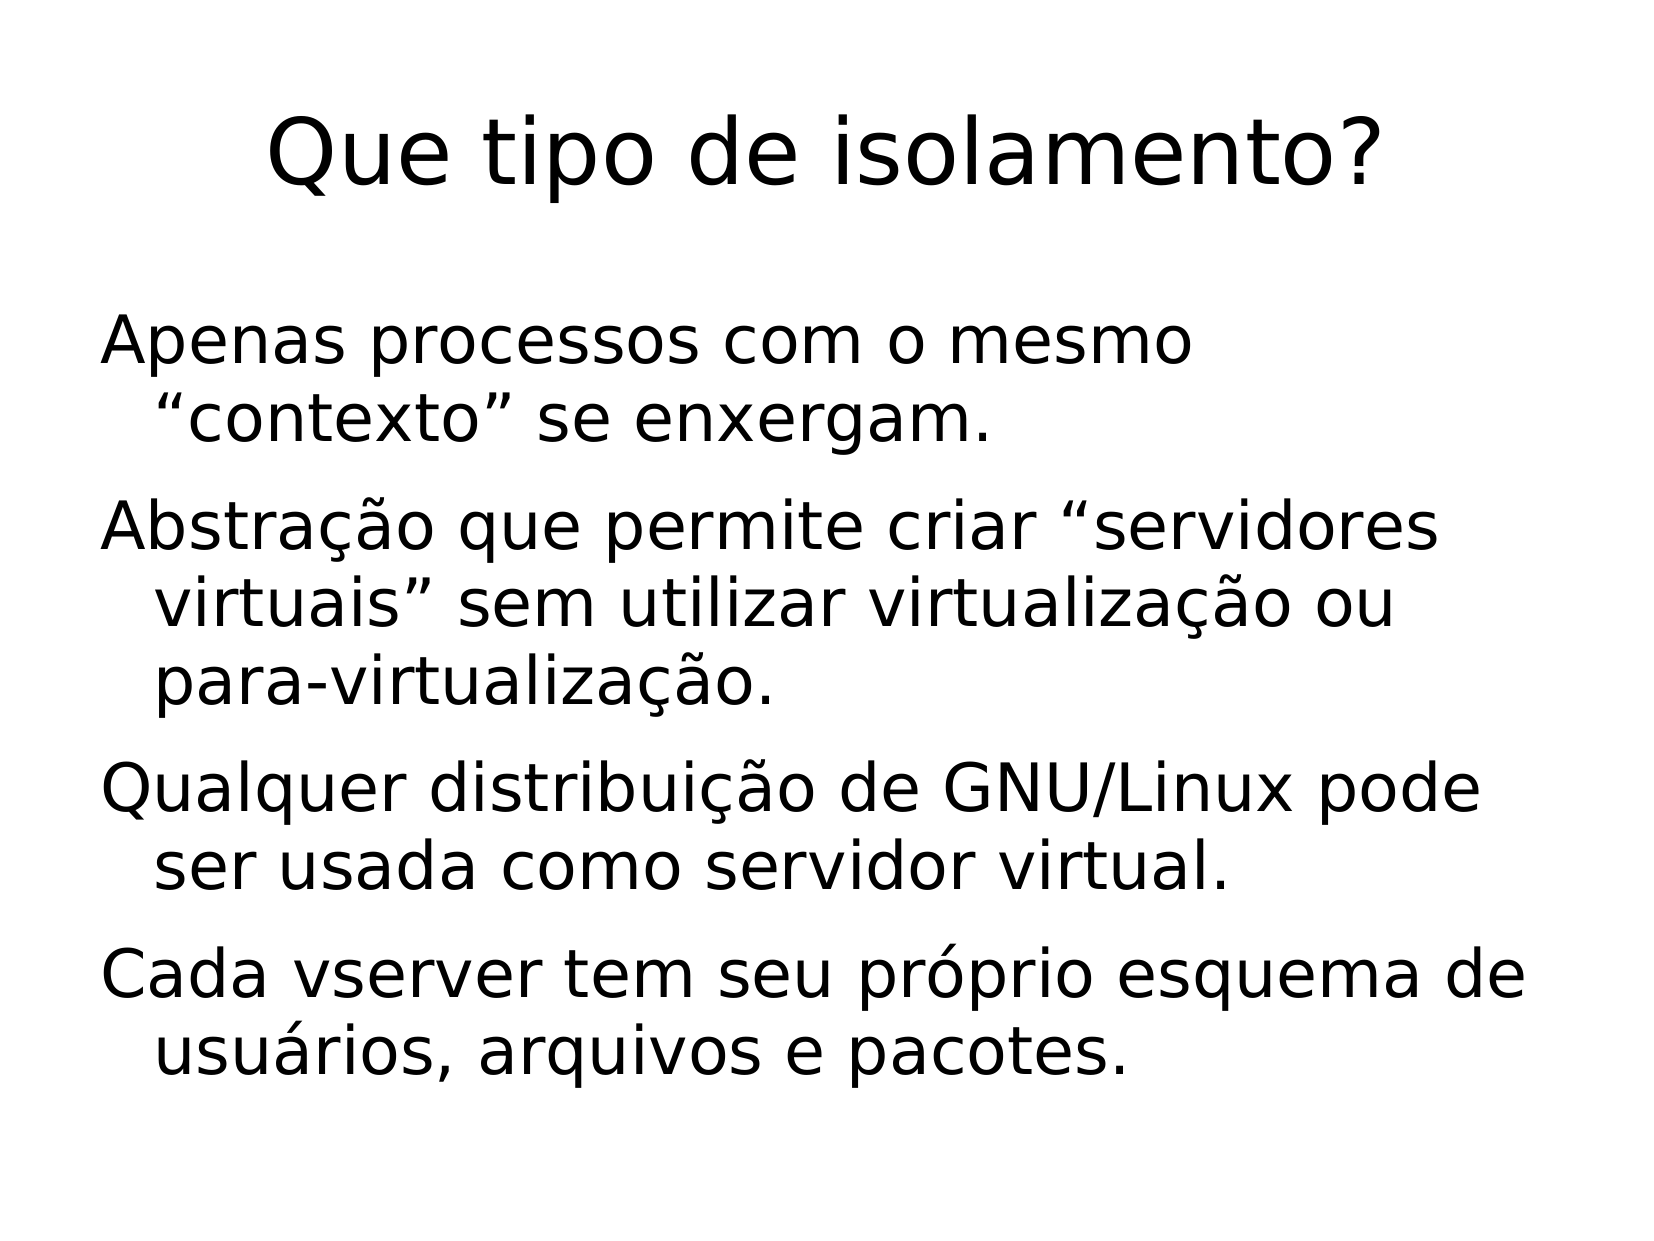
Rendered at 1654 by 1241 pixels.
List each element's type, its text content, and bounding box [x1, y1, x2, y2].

list Apenas processos com o mesmo “contexto” se enxergam. Abstração que permite criar “servidores virtuais” sem utilizar virtualização ou para-virtualização. Qualquer distribuição de GNU/Linux pode ser usada como servidor virtual. Cada vserver tem seu próprio esquema de usuários, arquivos e pacotes. [82, 302, 1571, 1091]
title Que tipo de isolamento? [82, 49, 1571, 257]
